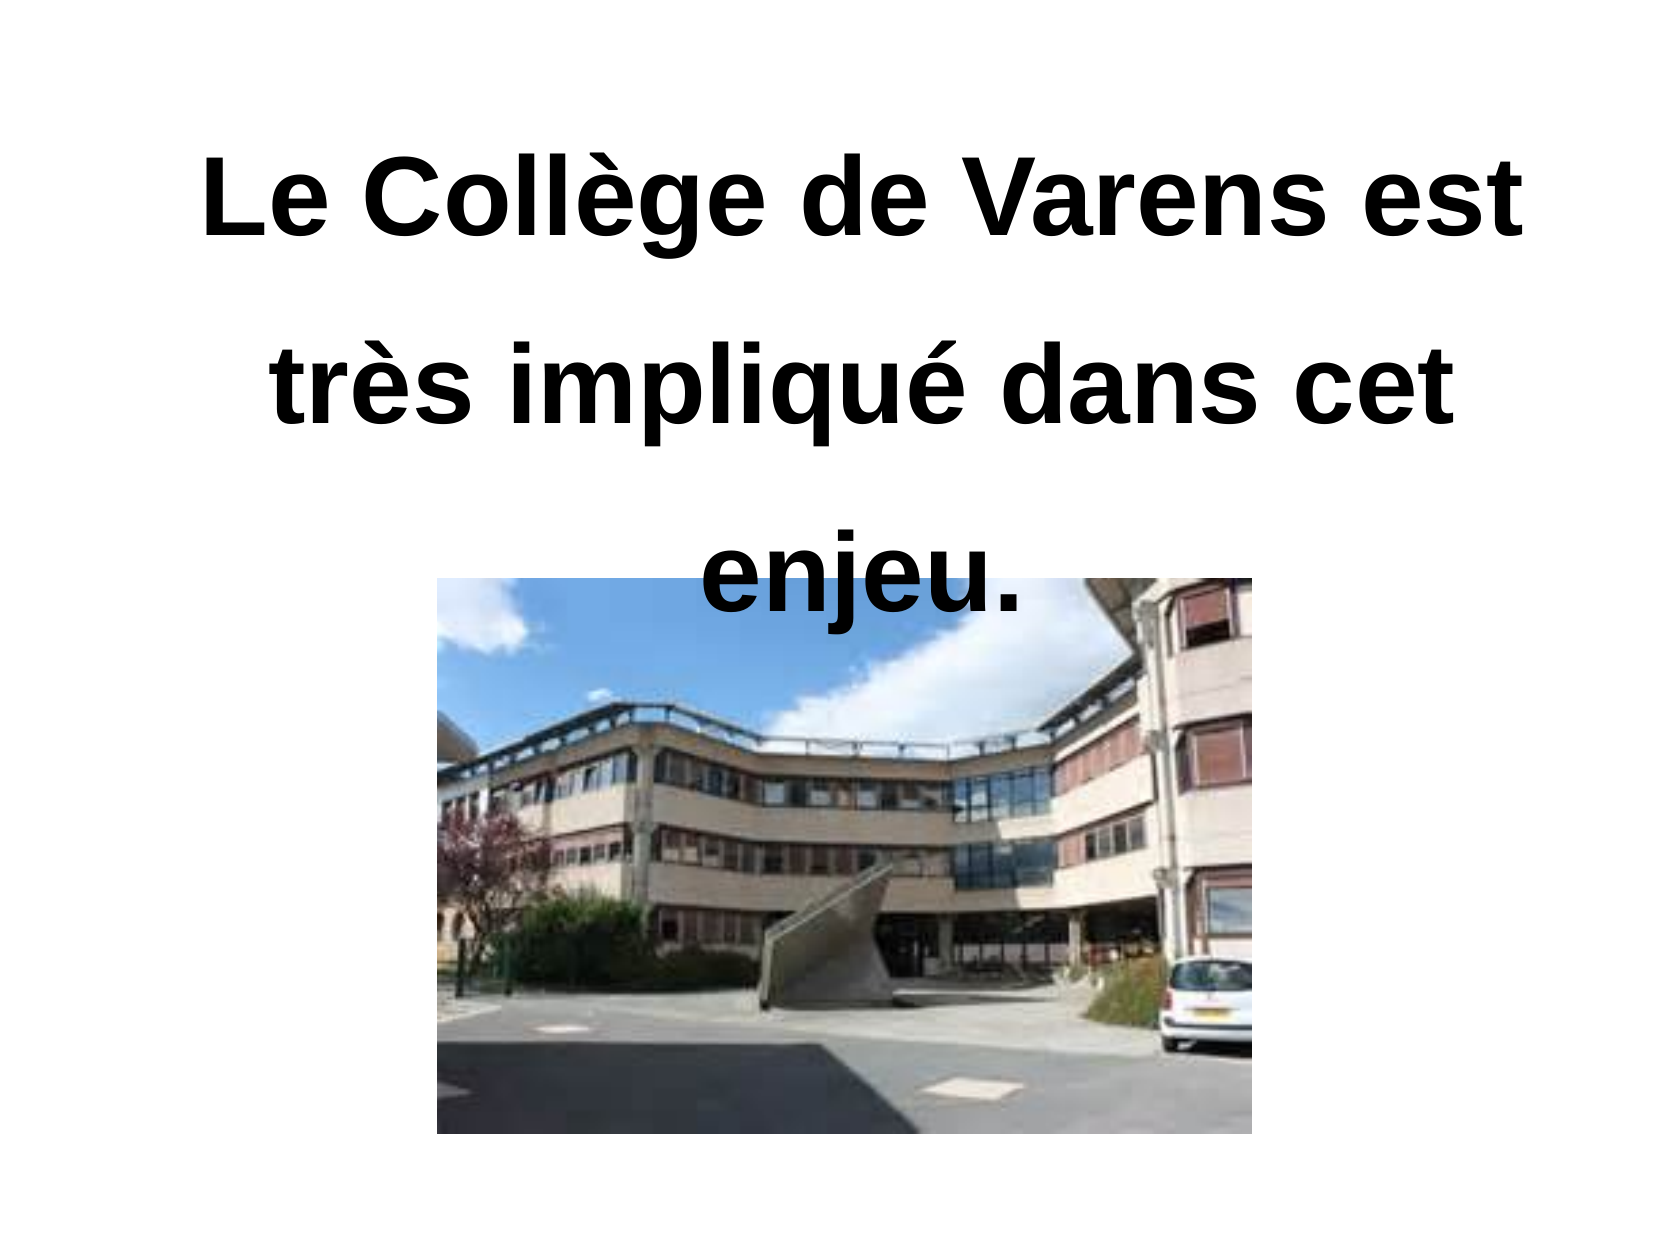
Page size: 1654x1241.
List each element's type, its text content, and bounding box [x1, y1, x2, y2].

picture [437, 791, 1252, 1134]
list Le Collège de Varens est très impliqué dans cet enjeu. [82, 70, 1571, 791]
